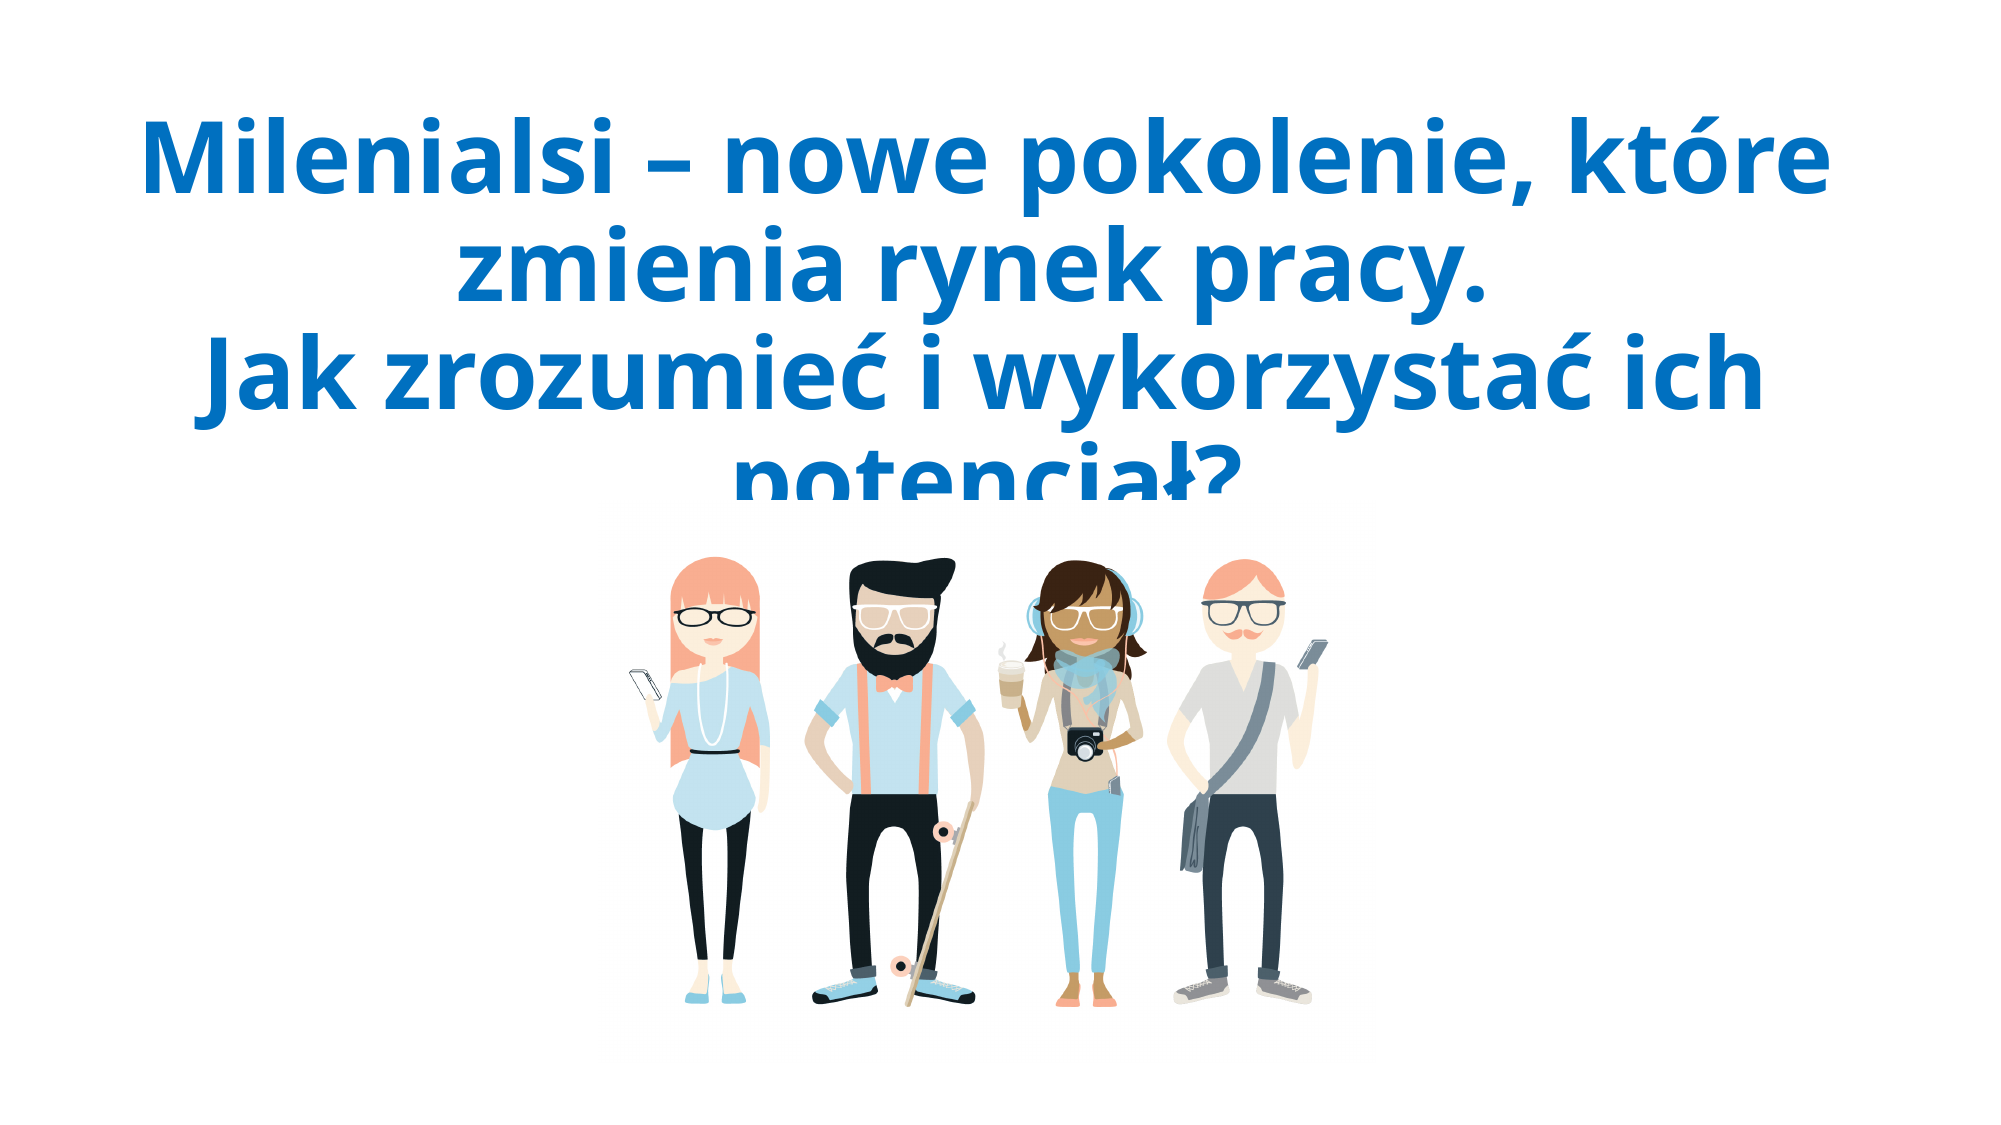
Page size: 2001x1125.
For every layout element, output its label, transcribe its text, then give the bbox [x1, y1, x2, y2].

title Milenialsi – nowe pokolenie, które zmienia rynek pracy. Jak zrozumieć i wykorzystać ich potencjał? [71, 100, 1902, 492]
picture [598, 500, 1376, 1064]
